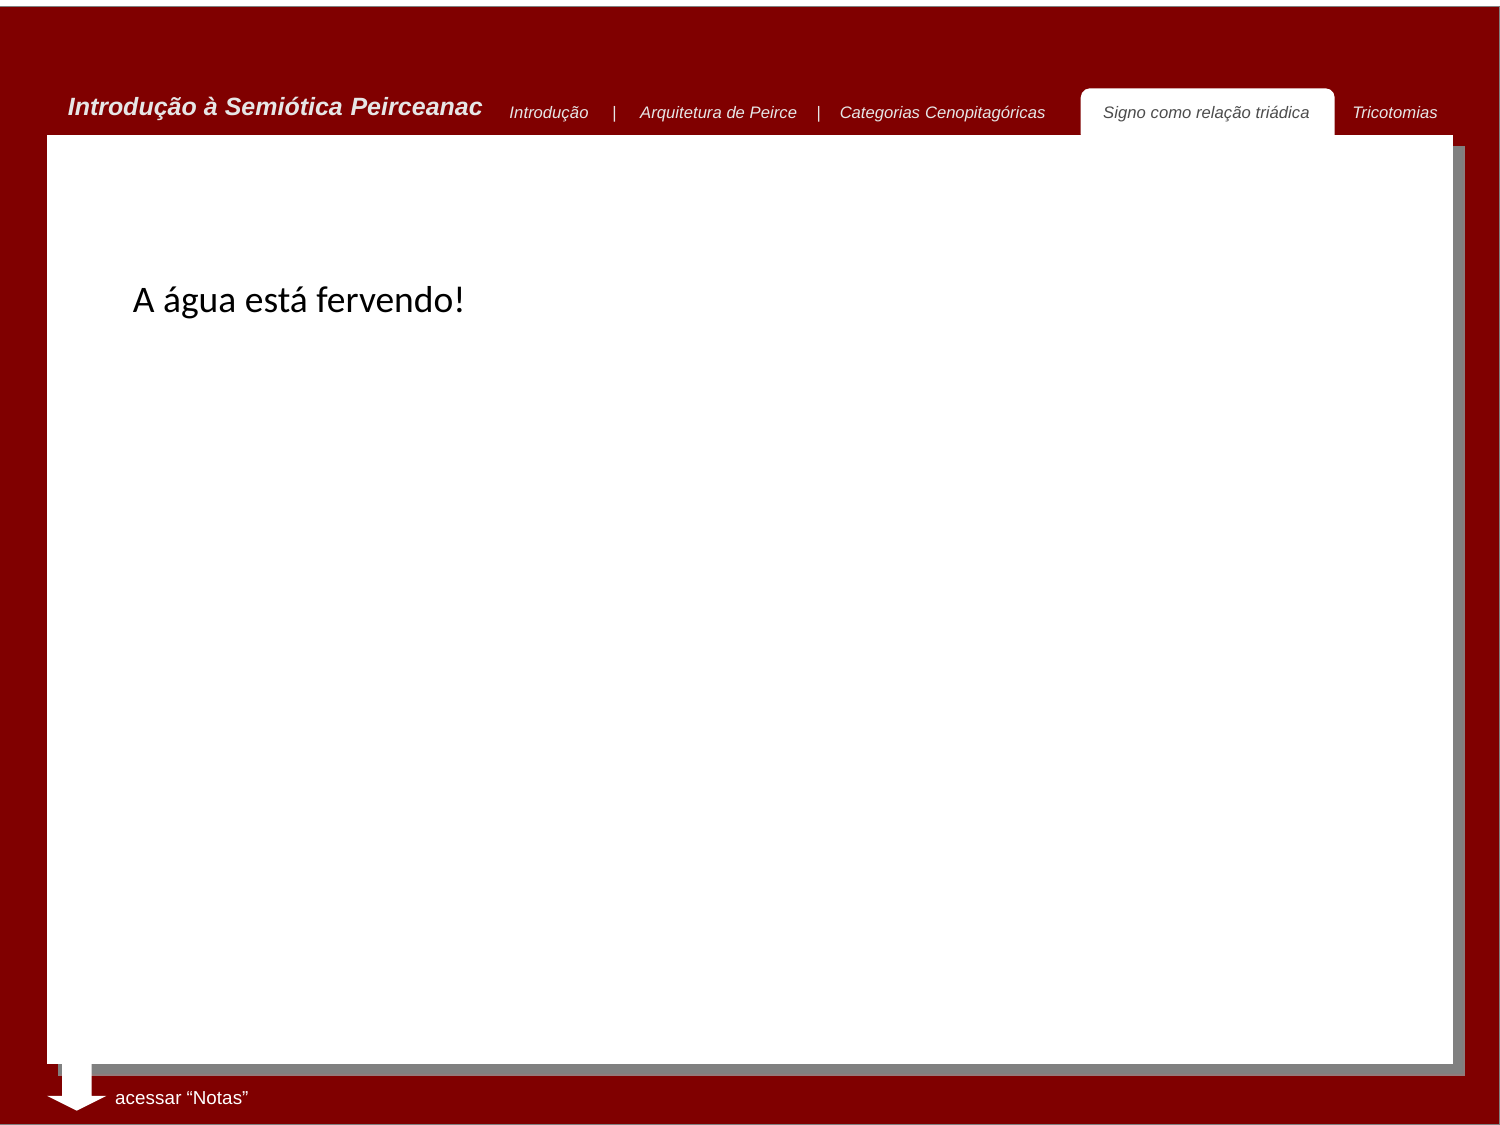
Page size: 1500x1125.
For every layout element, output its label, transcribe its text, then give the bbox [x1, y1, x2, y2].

text_box A água está fervendo! [118, 244, 1063, 395]
text_box [47, 1051, 100, 1111]
text_box acessar “Notas” [100, 1080, 278, 1117]
